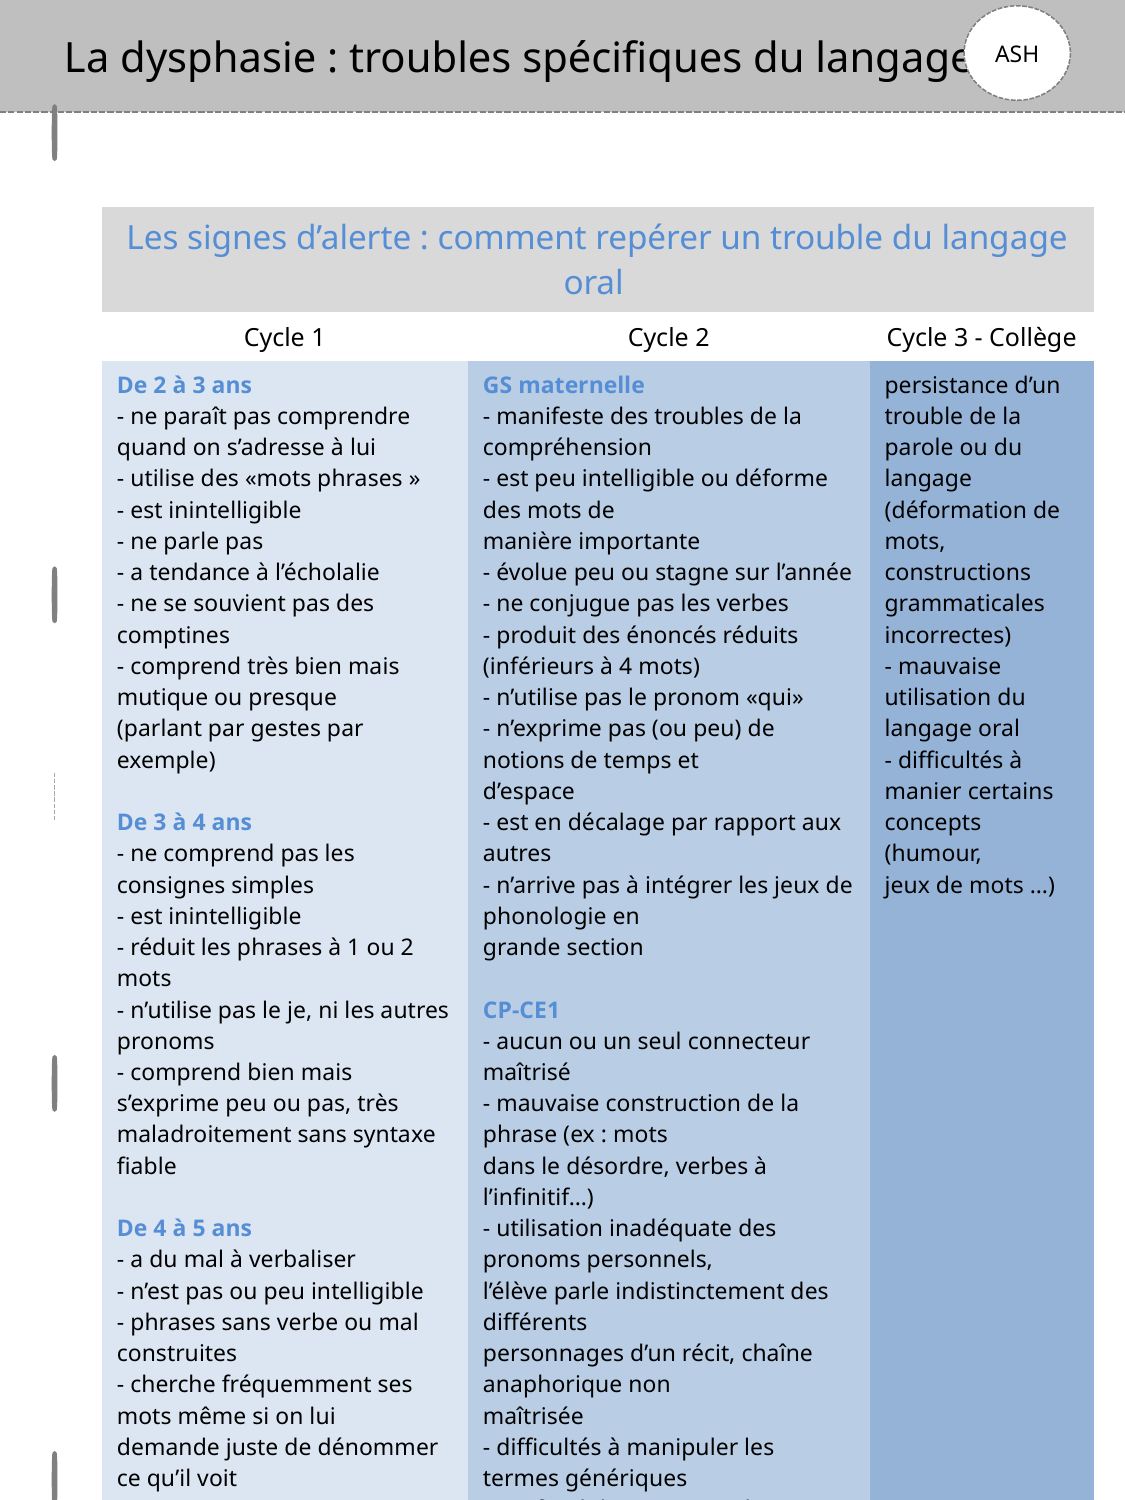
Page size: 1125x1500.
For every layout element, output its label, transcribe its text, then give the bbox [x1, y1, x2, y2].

table_cell persistance d’un trouble de la parole ou du langage (déformation de mots, constructions grammaticales incorrectes) - mauvaise utilisation du langage oral - difficultés à manier certains concepts (humour, jeux de mots …) [870, 361, 1094, 1500]
table_cell De 2 à 3 ans - ne paraît pas comprendre quand on s’adresse à lui - utilise des «mots phrases » - est inintelligible - ne parle pas - a tendance à l’écholalie - ne se souvient pas des comptines - comprend très bien mais mutique ou presque (parlant par gestes par exemple) De 3 à 4 ans - ne comprend pas les consignes simples - est inintelligible - réduit les phrases à 1 ou 2 mots - n’utilise pas le je, ni les autres pronoms - comprend bien mais s’exprime peu ou pas, très maladroitement sans syntaxe fiable De 4 à 5 ans - a du mal à verbaliser - n’est pas ou peu intelligible - phrases sans verbe ou mal construites - cherche fréquemment ses mots même si on lui demande juste de dénommer ce qu’il voit [102, 361, 468, 1500]
table_cell GS maternelle - manifeste des troubles de la compréhension - est peu intelligible ou déforme des mots de manière importante - évolue peu ou stagne sur l’année - ne conjugue pas les verbes - produit des énoncés réduits (inférieurs à 4 mots) - n’utilise pas le pronom «qui» - n’exprime pas (ou peu) de notions de temps et d’espace - est en décalage par rapport aux autres - n’arrive pas à intégrer les jeux de phonologie en grande section CP-CE1 - aucun ou un seul connecteur maîtrisé - mauvaise construction de la phrase (ex : mots dans le désordre, verbes à l’infinitif…) - utilisation inadéquate des pronoms personnels, l’élève parle indistinctement des différents personnages d’un récit, chaîne anaphorique non maîtrisée - difficultés à manipuler les termes génériques - confond des mots proches phonétiquement mais sans lien sémantique ou inversement - importantes difficultés persistantes de parole (accroche toujours les mots longs) - difficultés à isoler, identifier, supprimer, permuter, des syllabes, puis des phonèmes (conscience phonémique défaillante) [468, 361, 870, 1500]
table_header Les signes d’alerte : comment repérer un trouble du langage oral [102, 207, 1094, 312]
table_cell Cycle 3 - Collège [870, 312, 1094, 361]
table_cell Cycle 1 [102, 312, 468, 361]
table_cell Cycle 2 [468, 312, 870, 361]
text_box La dysphasie : troubles spécifiques du langage oral [0, 0, 1125, 113]
text_box ASH [964, 5, 1071, 101]
